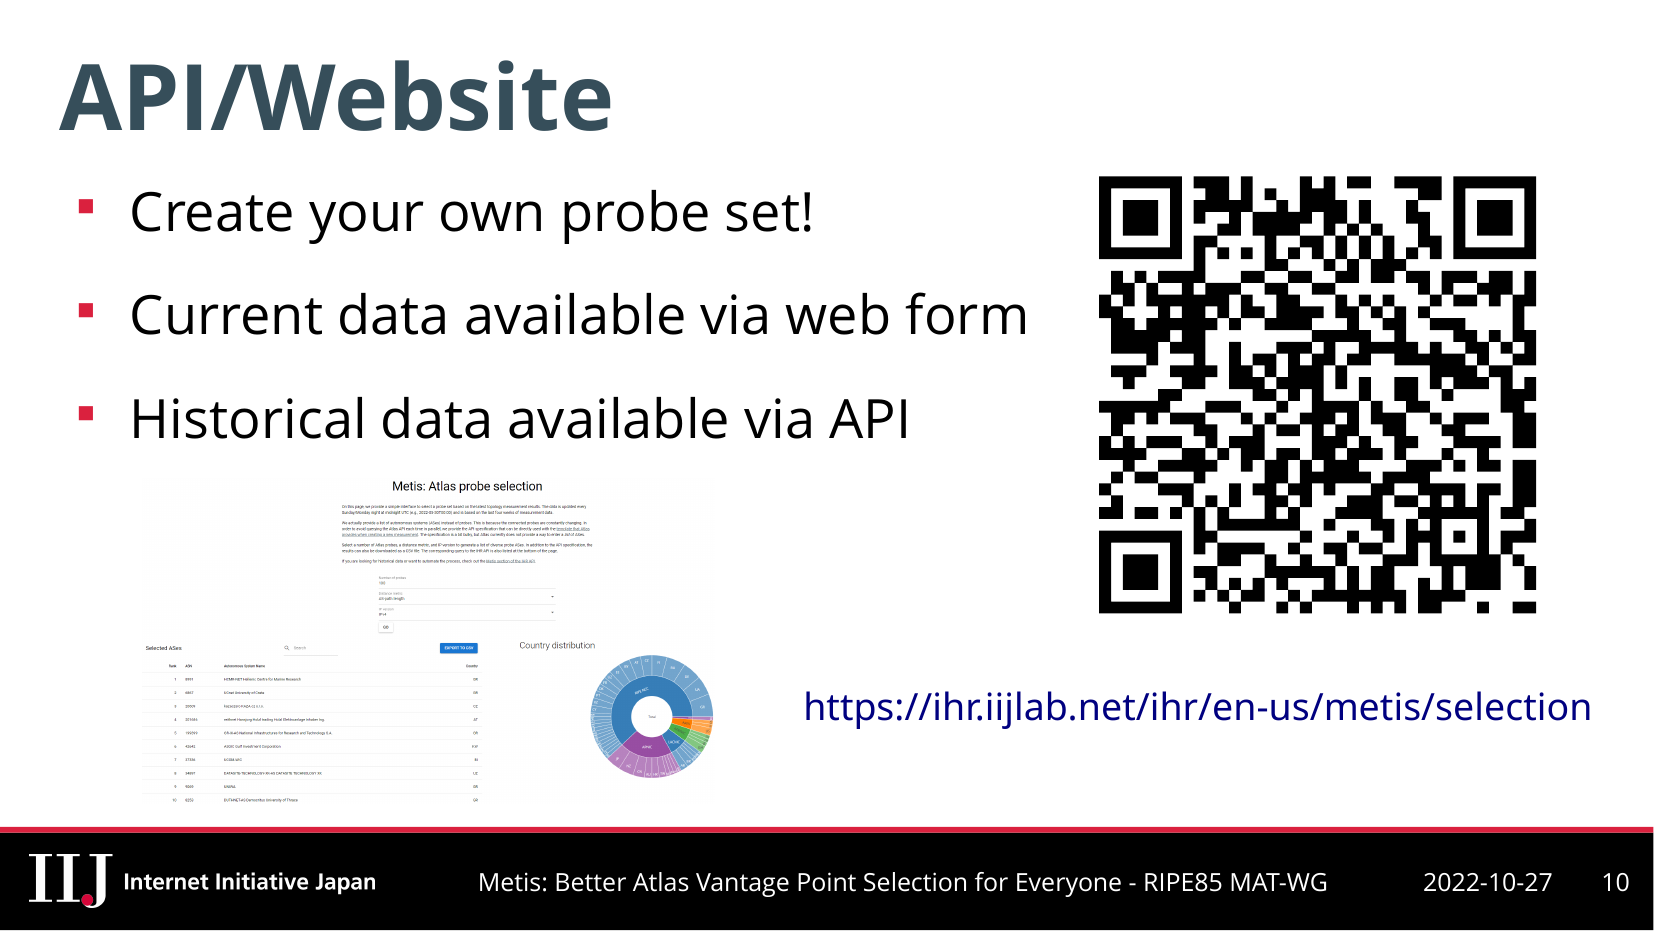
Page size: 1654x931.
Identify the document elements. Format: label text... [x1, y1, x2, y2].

list Create your own probe set! Current data available via web form Historical data available via API [59, 173, 1051, 473]
picture [29, 854, 375, 908]
text_box https://ihr.iijlab.net/ihr/en-us/metis/selection [788, 673, 1625, 740]
picture [1051, 128, 1585, 662]
title API/Website [59, 17, 1548, 173]
picture [142, 478, 715, 804]
